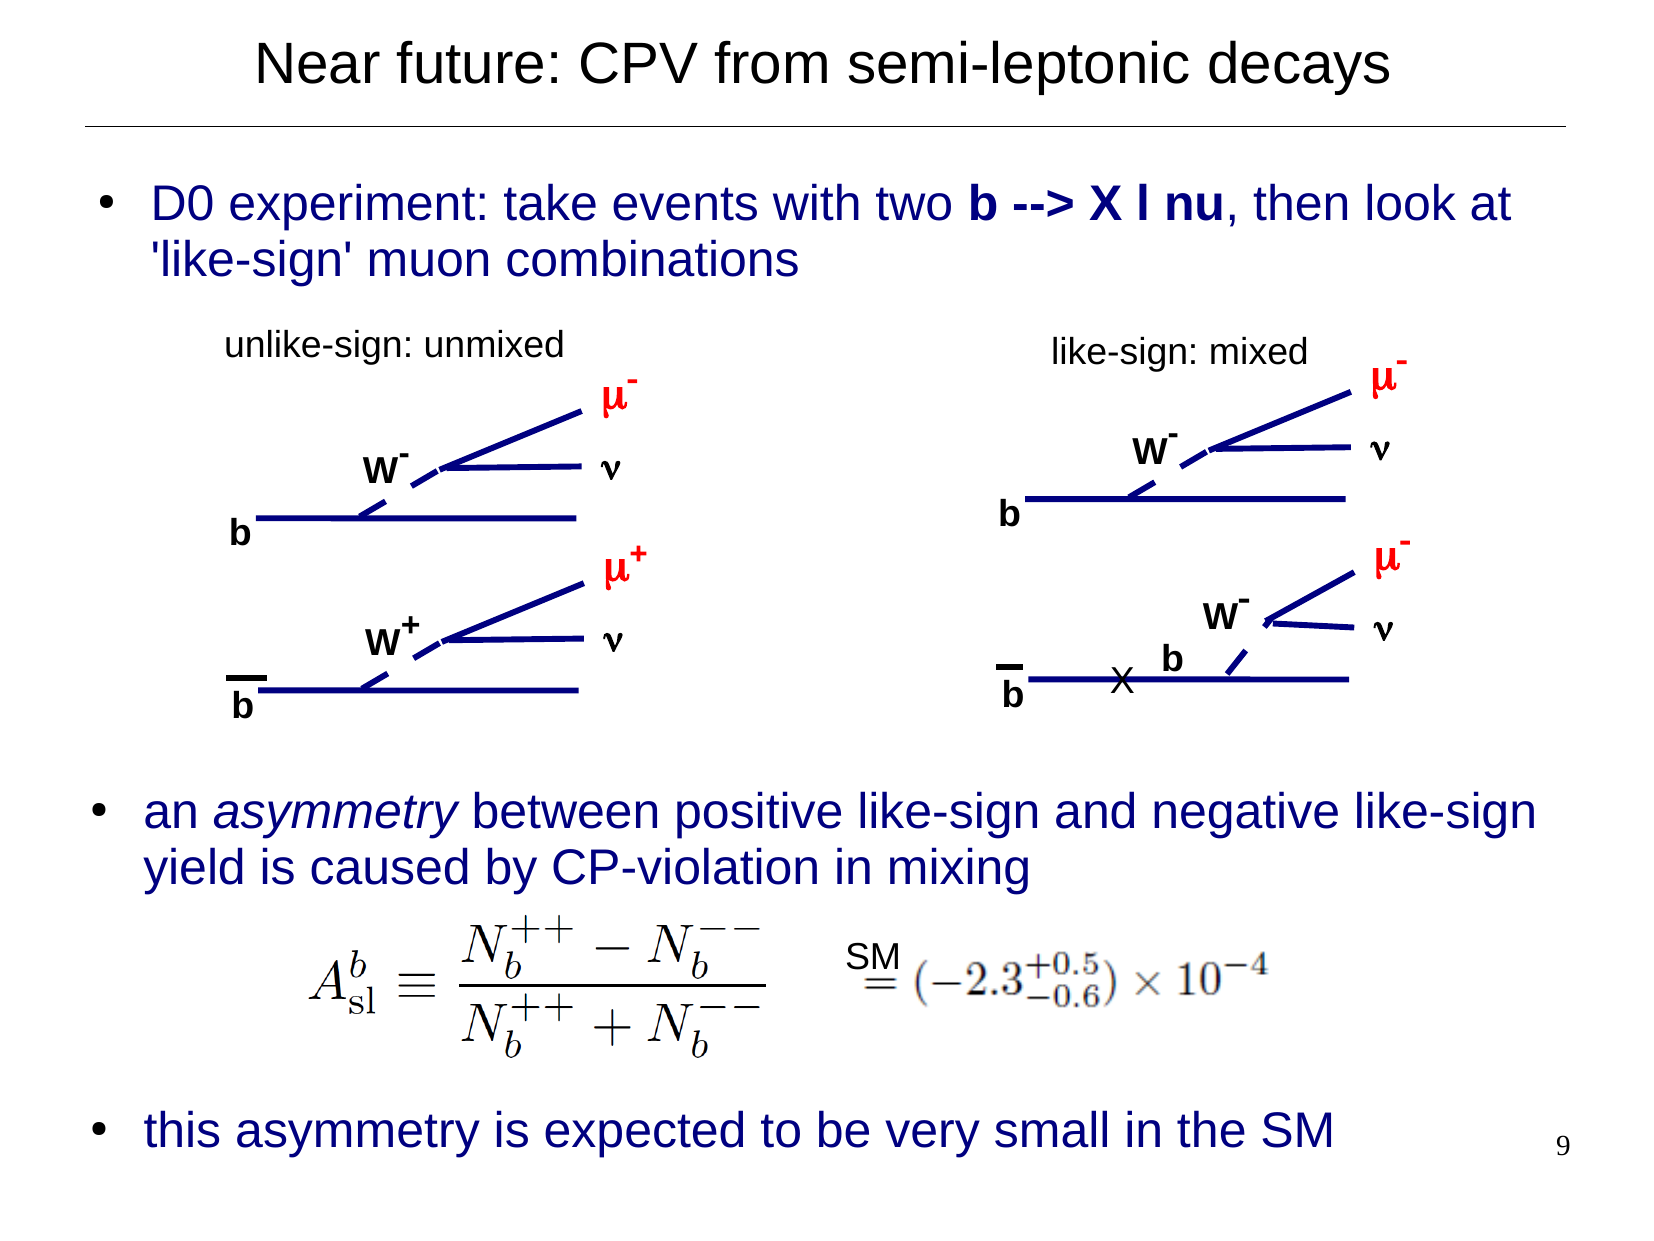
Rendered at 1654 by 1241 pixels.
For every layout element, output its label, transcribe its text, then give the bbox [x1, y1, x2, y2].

title Near future: CPV from semi-leptonic decays [79, 5, 1568, 121]
text_box b [1146, 630, 1208, 689]
text_box n [1359, 606, 1444, 709]
text_box W- [1188, 579, 1276, 672]
text_box W+ [350, 595, 473, 723]
picture [301, 903, 774, 1070]
text_box b [986, 665, 1049, 724]
text_box b [983, 485, 1068, 577]
text_box b [214, 504, 298, 596]
text_box W- [348, 423, 471, 551]
list D0 experiment: take events with two b --> X l nu, then look at 'like-sign' muon combinations [79, 175, 1568, 287]
text_box unlike-sign: unmixed [209, 315, 582, 373]
text_box m+ [588, 533, 689, 740]
text_box n [1356, 426, 1440, 529]
picture [857, 930, 1271, 1036]
text_box n [586, 445, 671, 548]
text_box m- [586, 361, 687, 533]
text_box n [589, 617, 673, 720]
list this asymmetry is expected to be very small in the SM [72, 1102, 1561, 1171]
text_box m- [1358, 522, 1460, 729]
text_box like-sign: mixed [1036, 323, 1325, 380]
text_box SM [819, 927, 917, 985]
text_box b [216, 676, 301, 768]
text_box X [1094, 652, 1150, 710]
list an asymmetry between positive like-sign and negative like-sign yield is caused by CP-violation in mixing [72, 783, 1561, 896]
text_box W- [1117, 404, 1240, 532]
text_box m- [1355, 342, 1456, 549]
